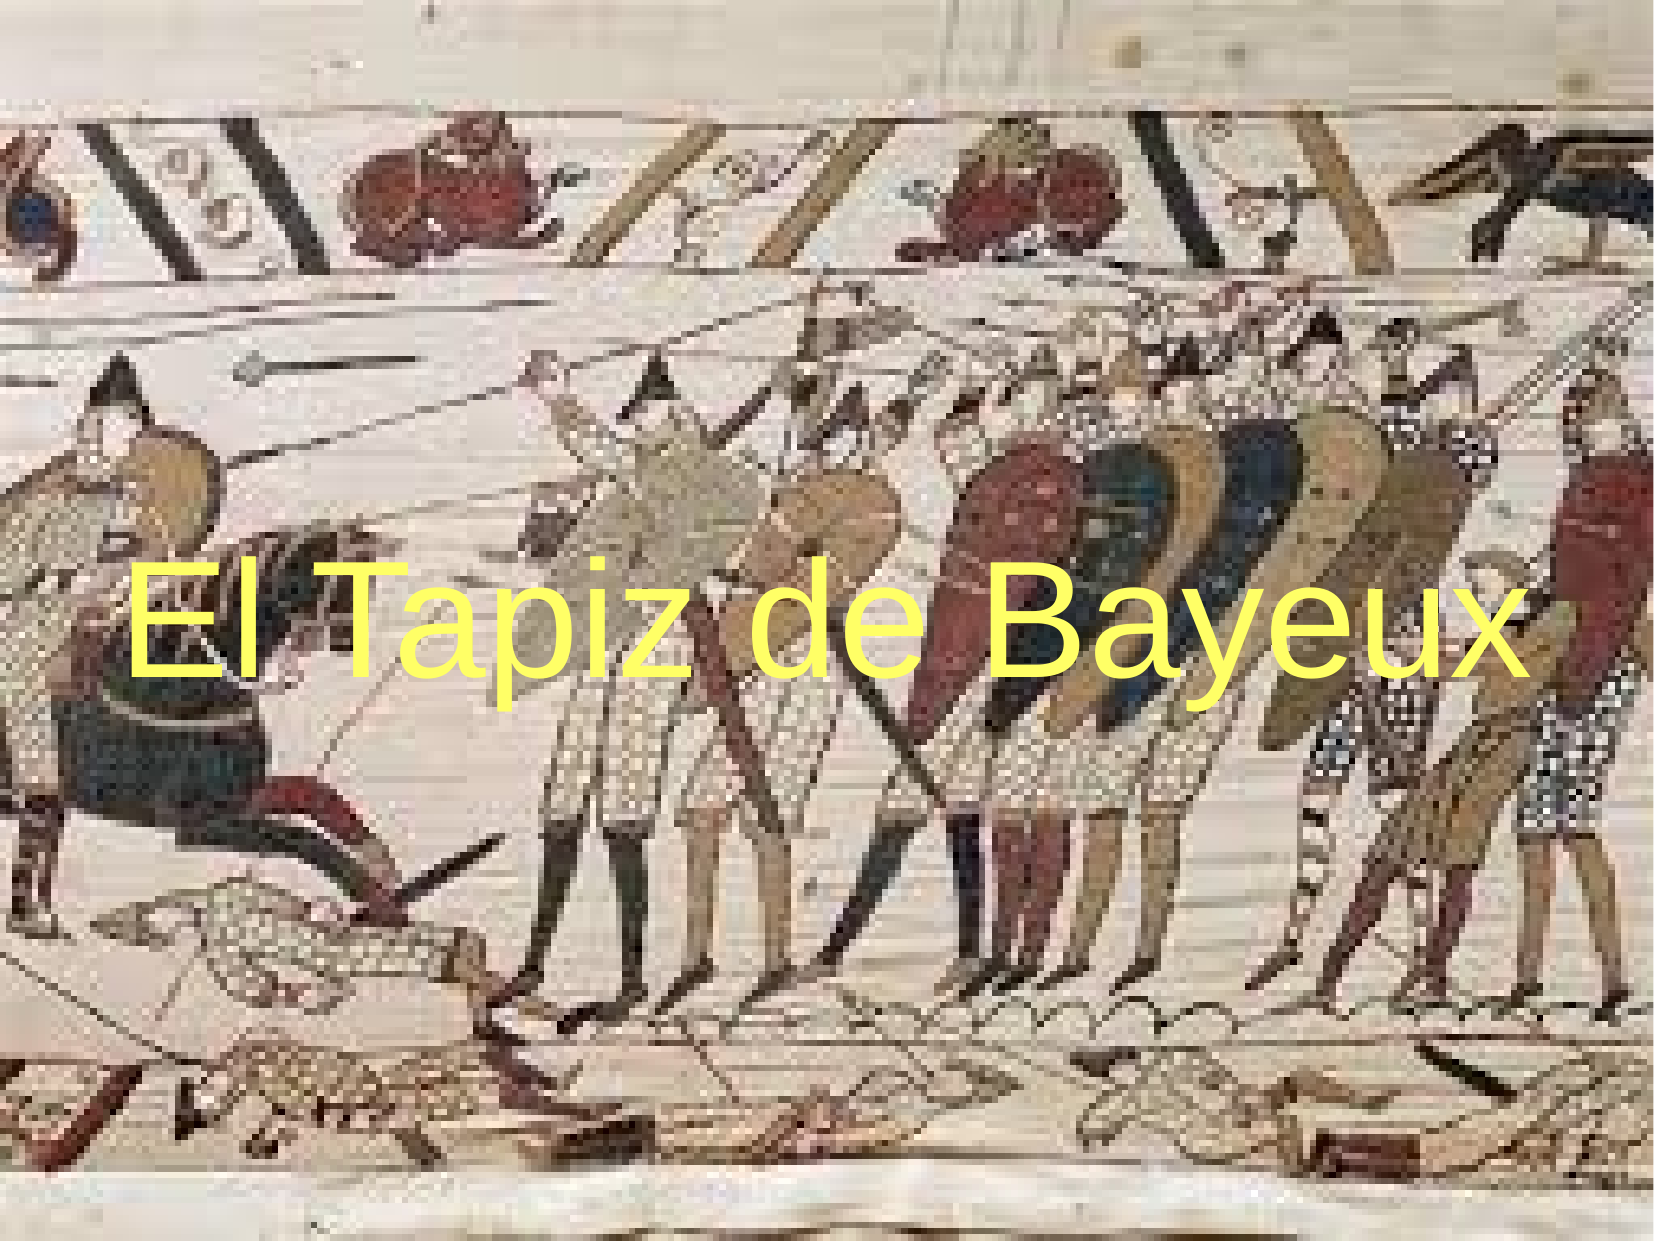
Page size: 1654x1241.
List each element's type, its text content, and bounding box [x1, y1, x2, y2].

title El Tapiz de Bayeux [0, 0, 1654, 1241]
